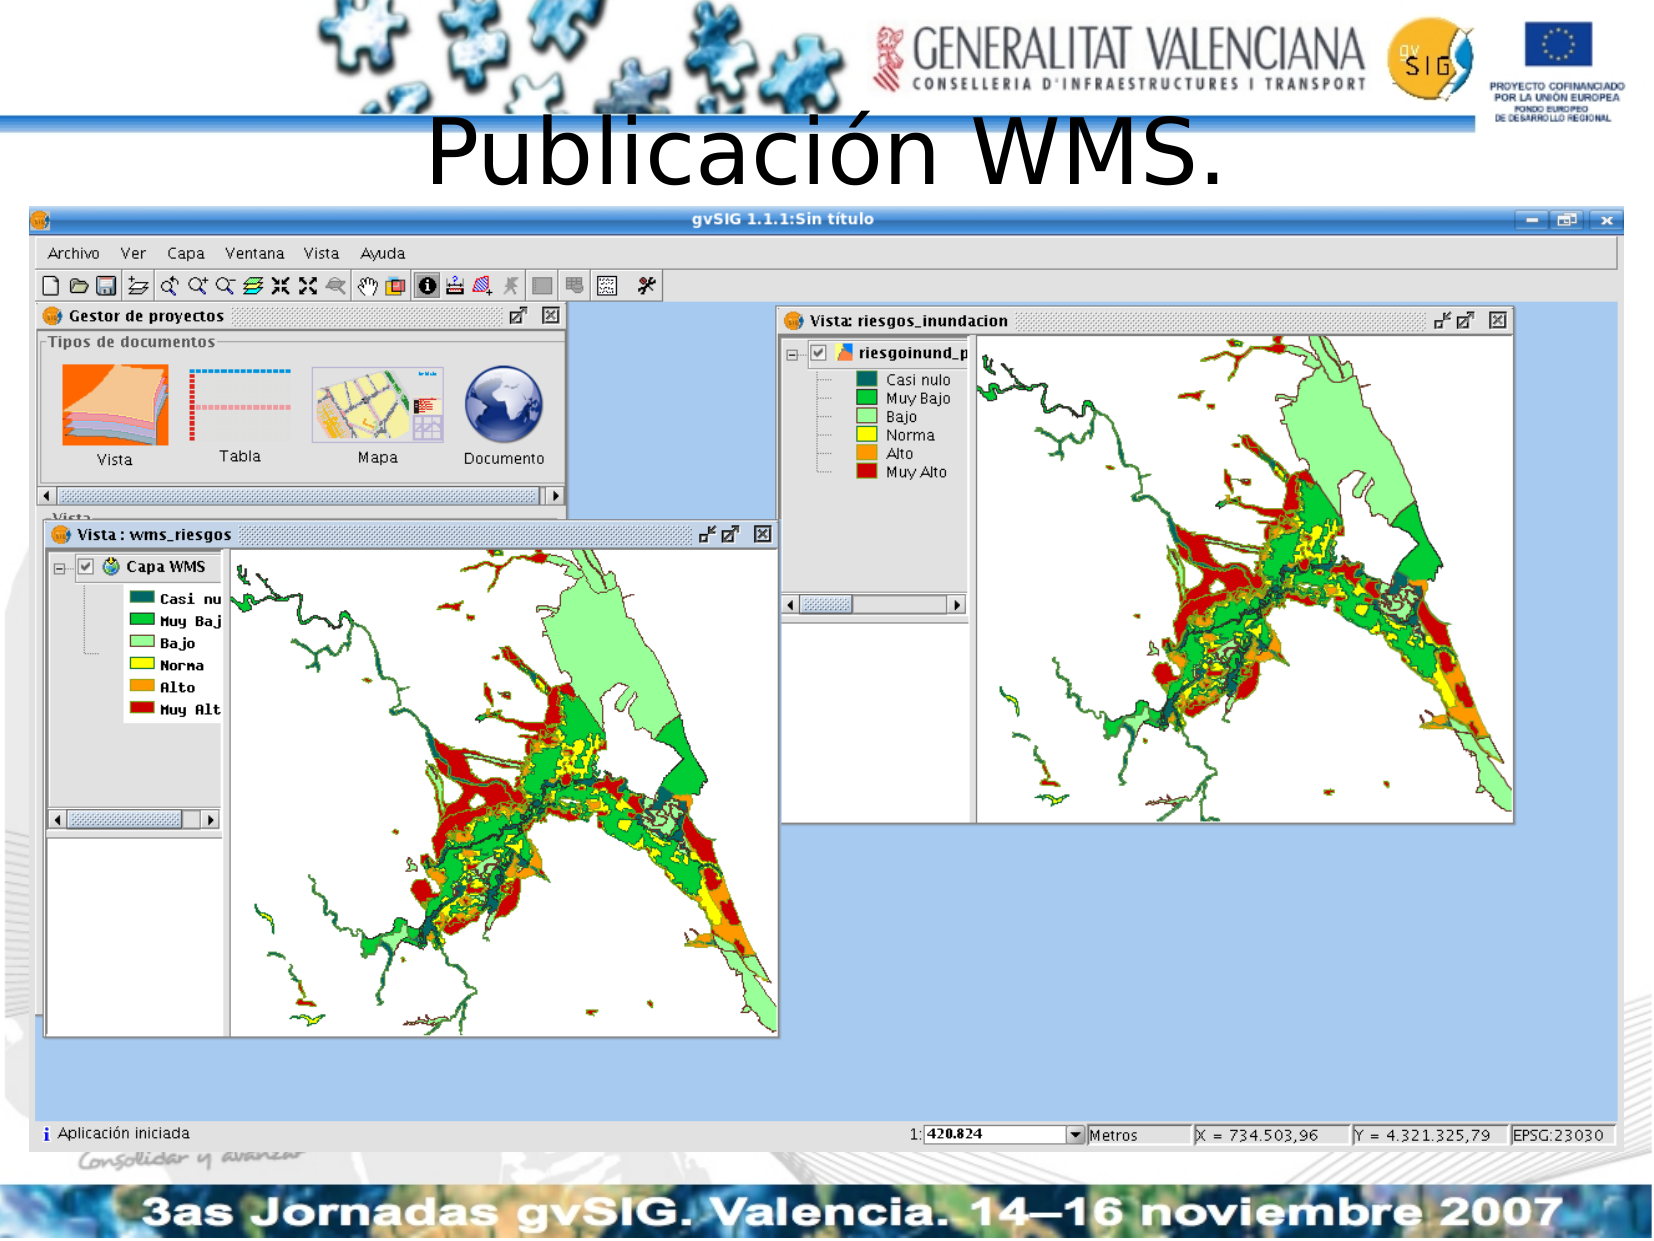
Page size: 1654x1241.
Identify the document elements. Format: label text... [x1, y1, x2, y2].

title Publicación WMS. [82, 49, 1571, 206]
picture [0, 0, 1652, 1238]
